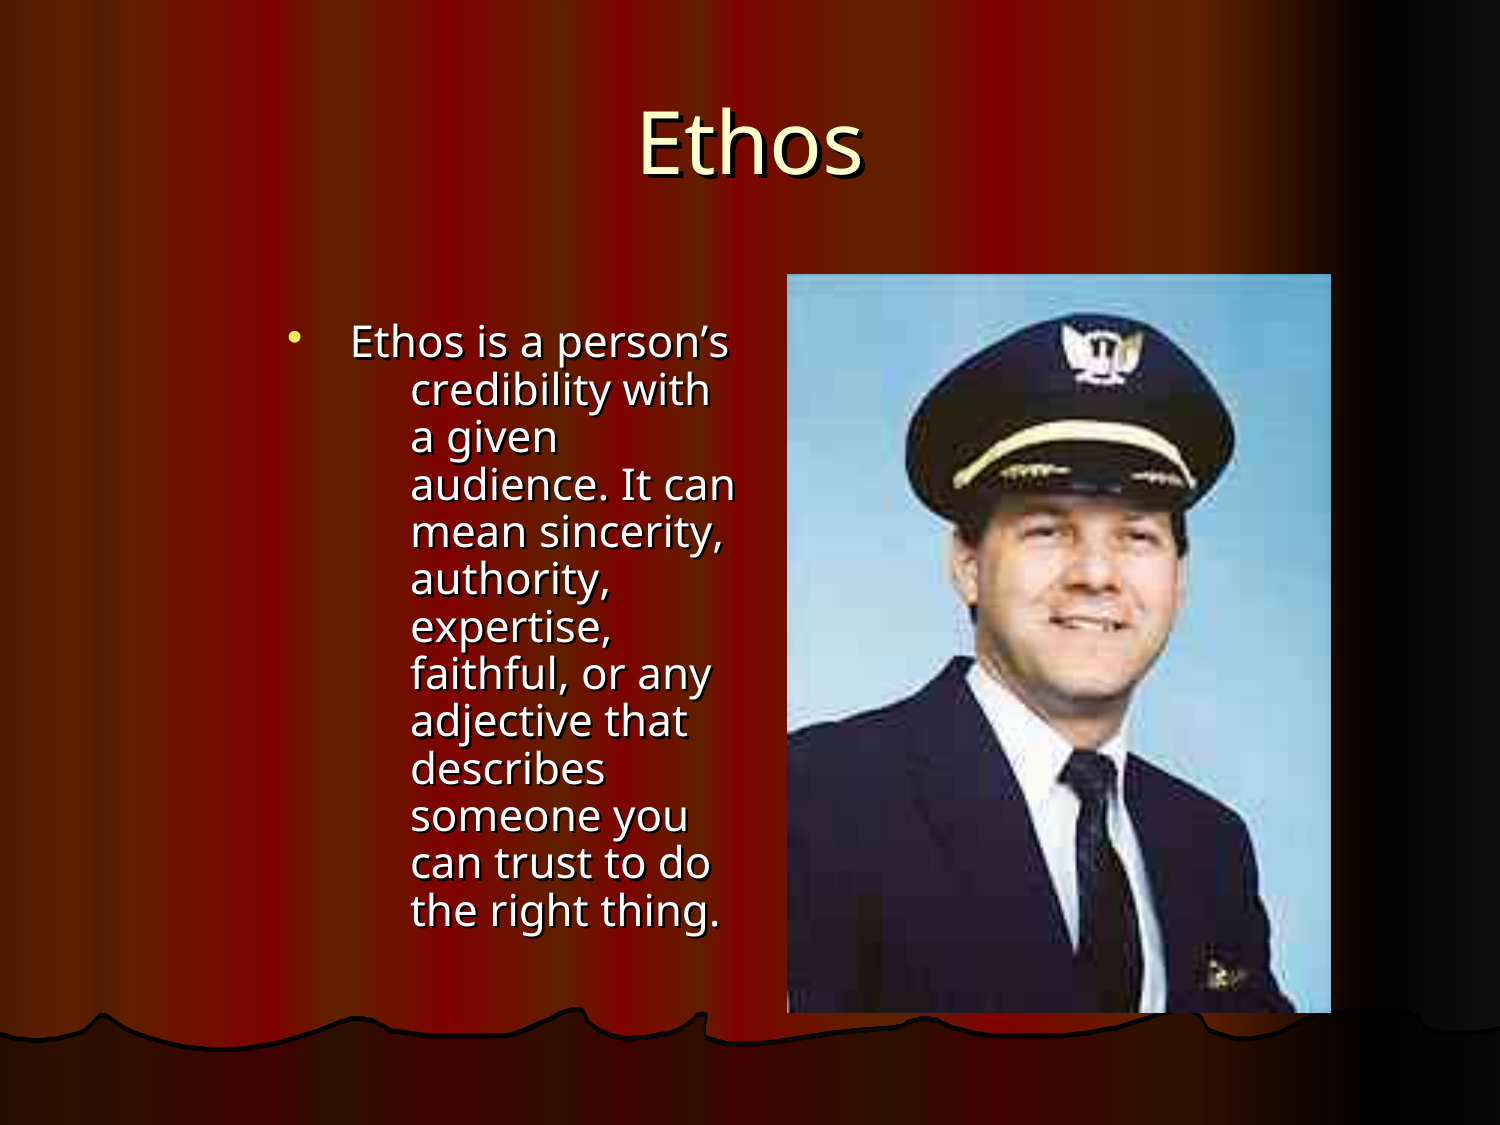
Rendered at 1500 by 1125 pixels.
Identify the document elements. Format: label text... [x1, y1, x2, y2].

list Ethos is a person’s credibility with a given audience. It can mean sincerity, authority, expertise, faithful, or any adjective that describes someone you can trust to do the right thing. [262, 312, 754, 988]
title Ethos [75, 45, 1426, 233]
picture [787, 275, 1331, 1013]
